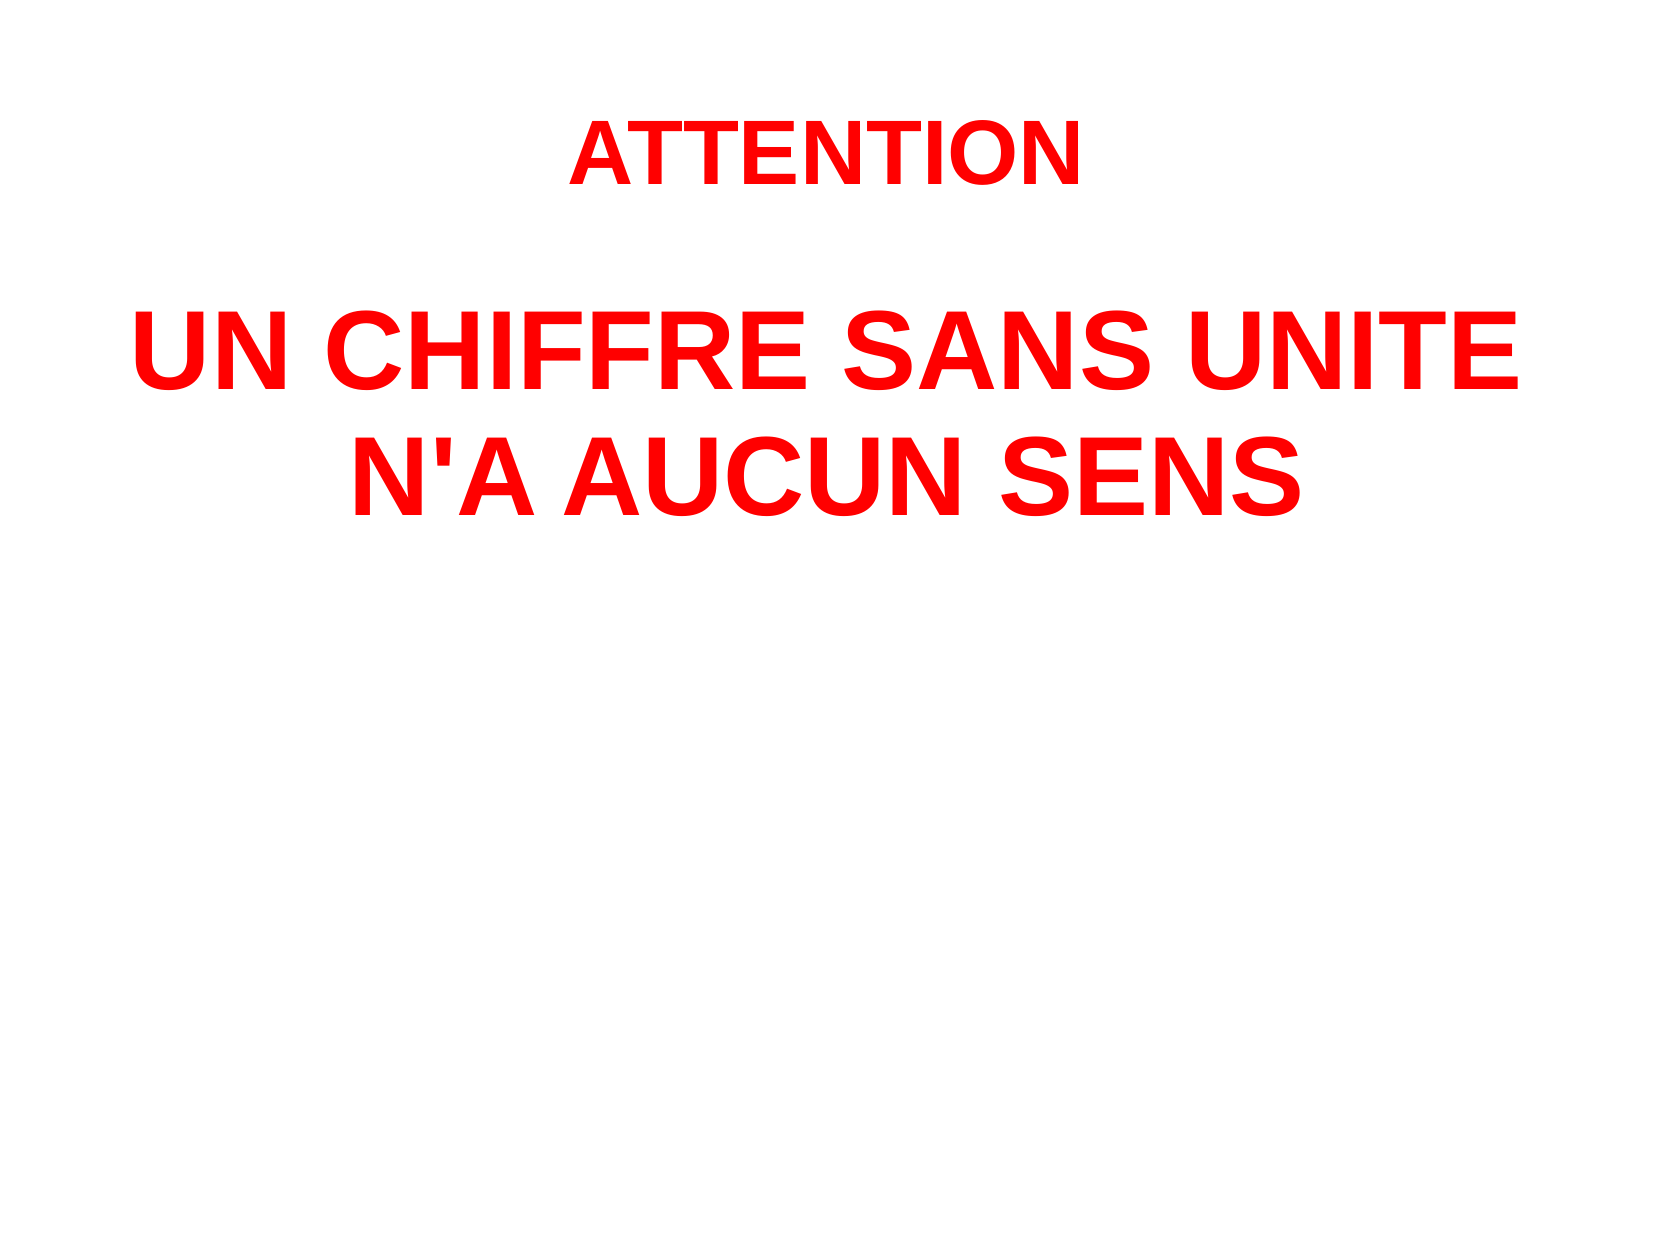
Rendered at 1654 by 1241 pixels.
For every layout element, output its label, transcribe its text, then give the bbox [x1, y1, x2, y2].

title ATTENTION [82, 49, 1571, 257]
text_box UN CHIFFRE SANS UNITE N'A AUCUN SENS [88, 280, 1565, 798]
